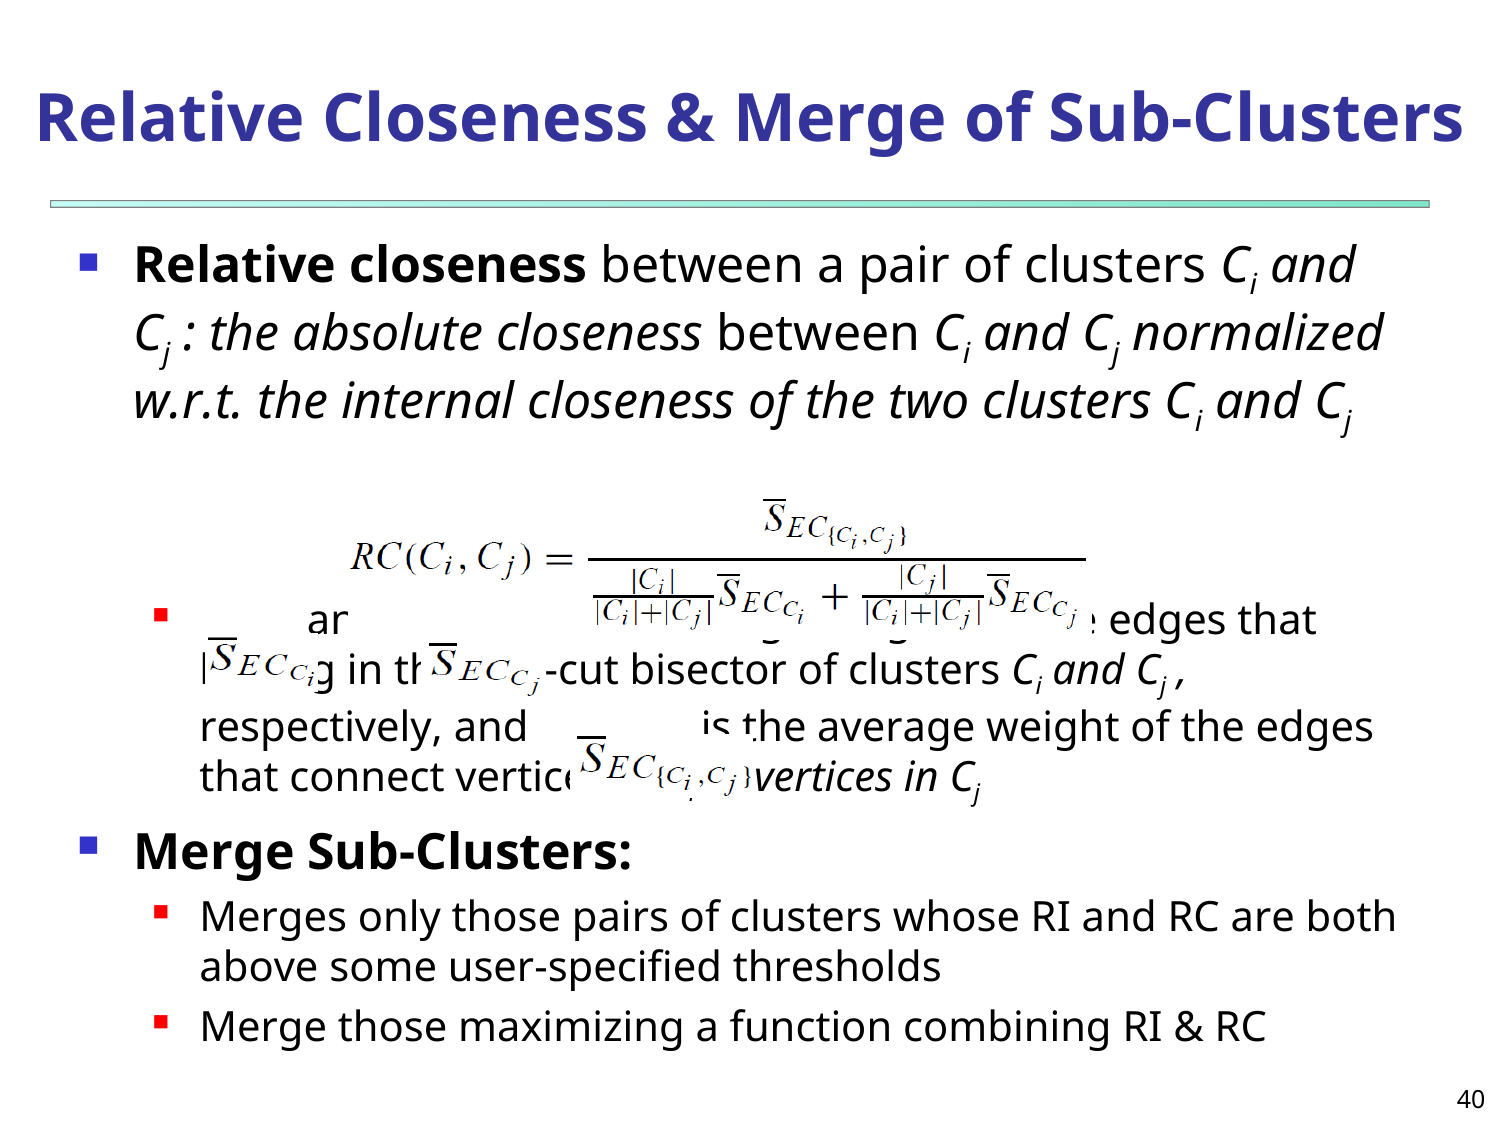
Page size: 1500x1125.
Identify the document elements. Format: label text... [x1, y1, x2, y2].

title Relative Closeness & Merge of Sub-Clusters [0, 0, 1500, 163]
list Relative closeness between a pair of clusters Ci and Cj : the absolute closeness between Ci and Cj normalized w.r.t. the internal closeness of the two clusters Ci and Cj and are the average weights of the edges that belong in the min-cut bisector of clusters Ci and Cj , respectively, and is the average weight of the edges that connect vertices in Ci to vertices in Cj Merge Sub-Clusters: Merges only those pairs of clusters whose RI and RC are both above some user-specified thresholds Merge those maximizing a function combining RI & RC [62, 224, 1438, 1125]
picture [570, 734, 753, 798]
text_box 18 [1187, 1062, 1500, 1125]
picture [205, 633, 318, 692]
picture [348, 489, 1092, 698]
